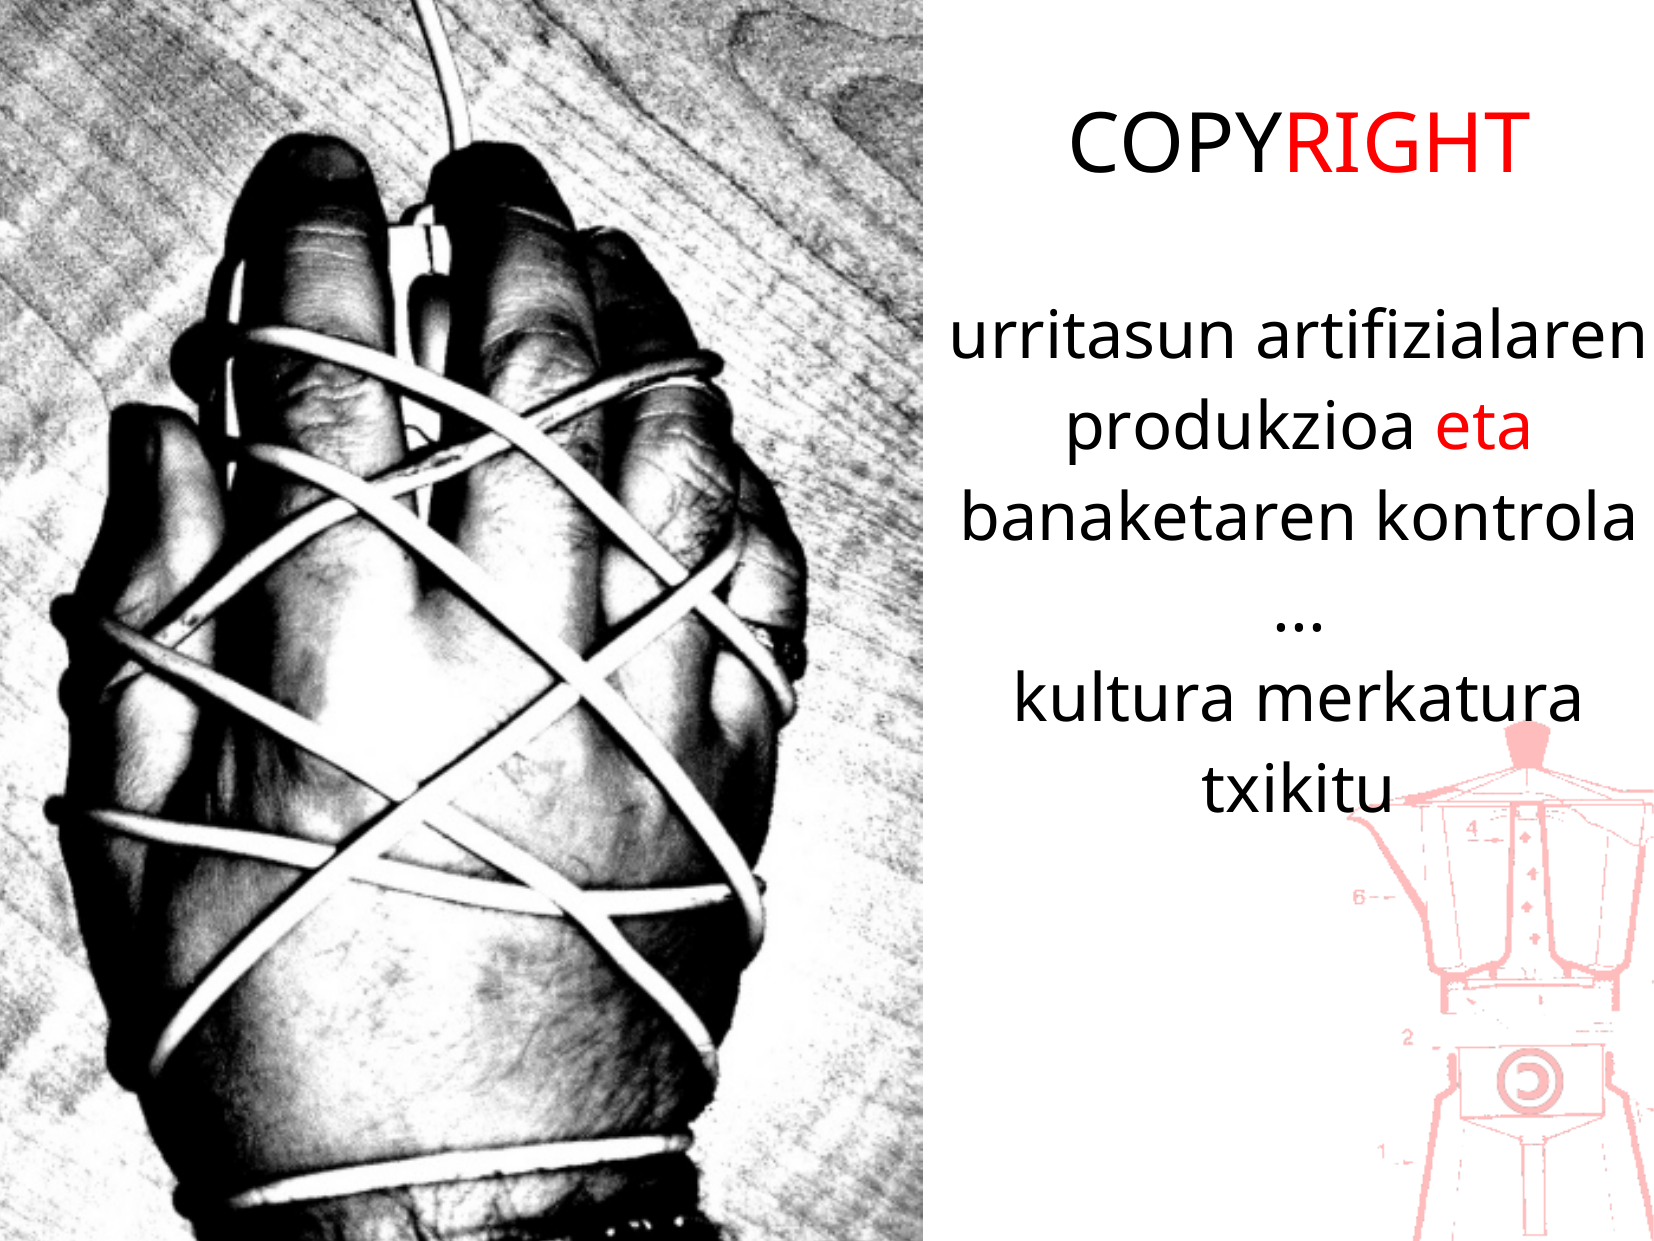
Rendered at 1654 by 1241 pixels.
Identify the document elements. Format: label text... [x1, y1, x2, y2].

subtitle COPYRIGHT urritasun artifizialaren produkzioa eta banaketaren kontrola ... kultura merkatura txikitu [944, 29, 1654, 886]
picture [0, 0, 1654, 1241]
